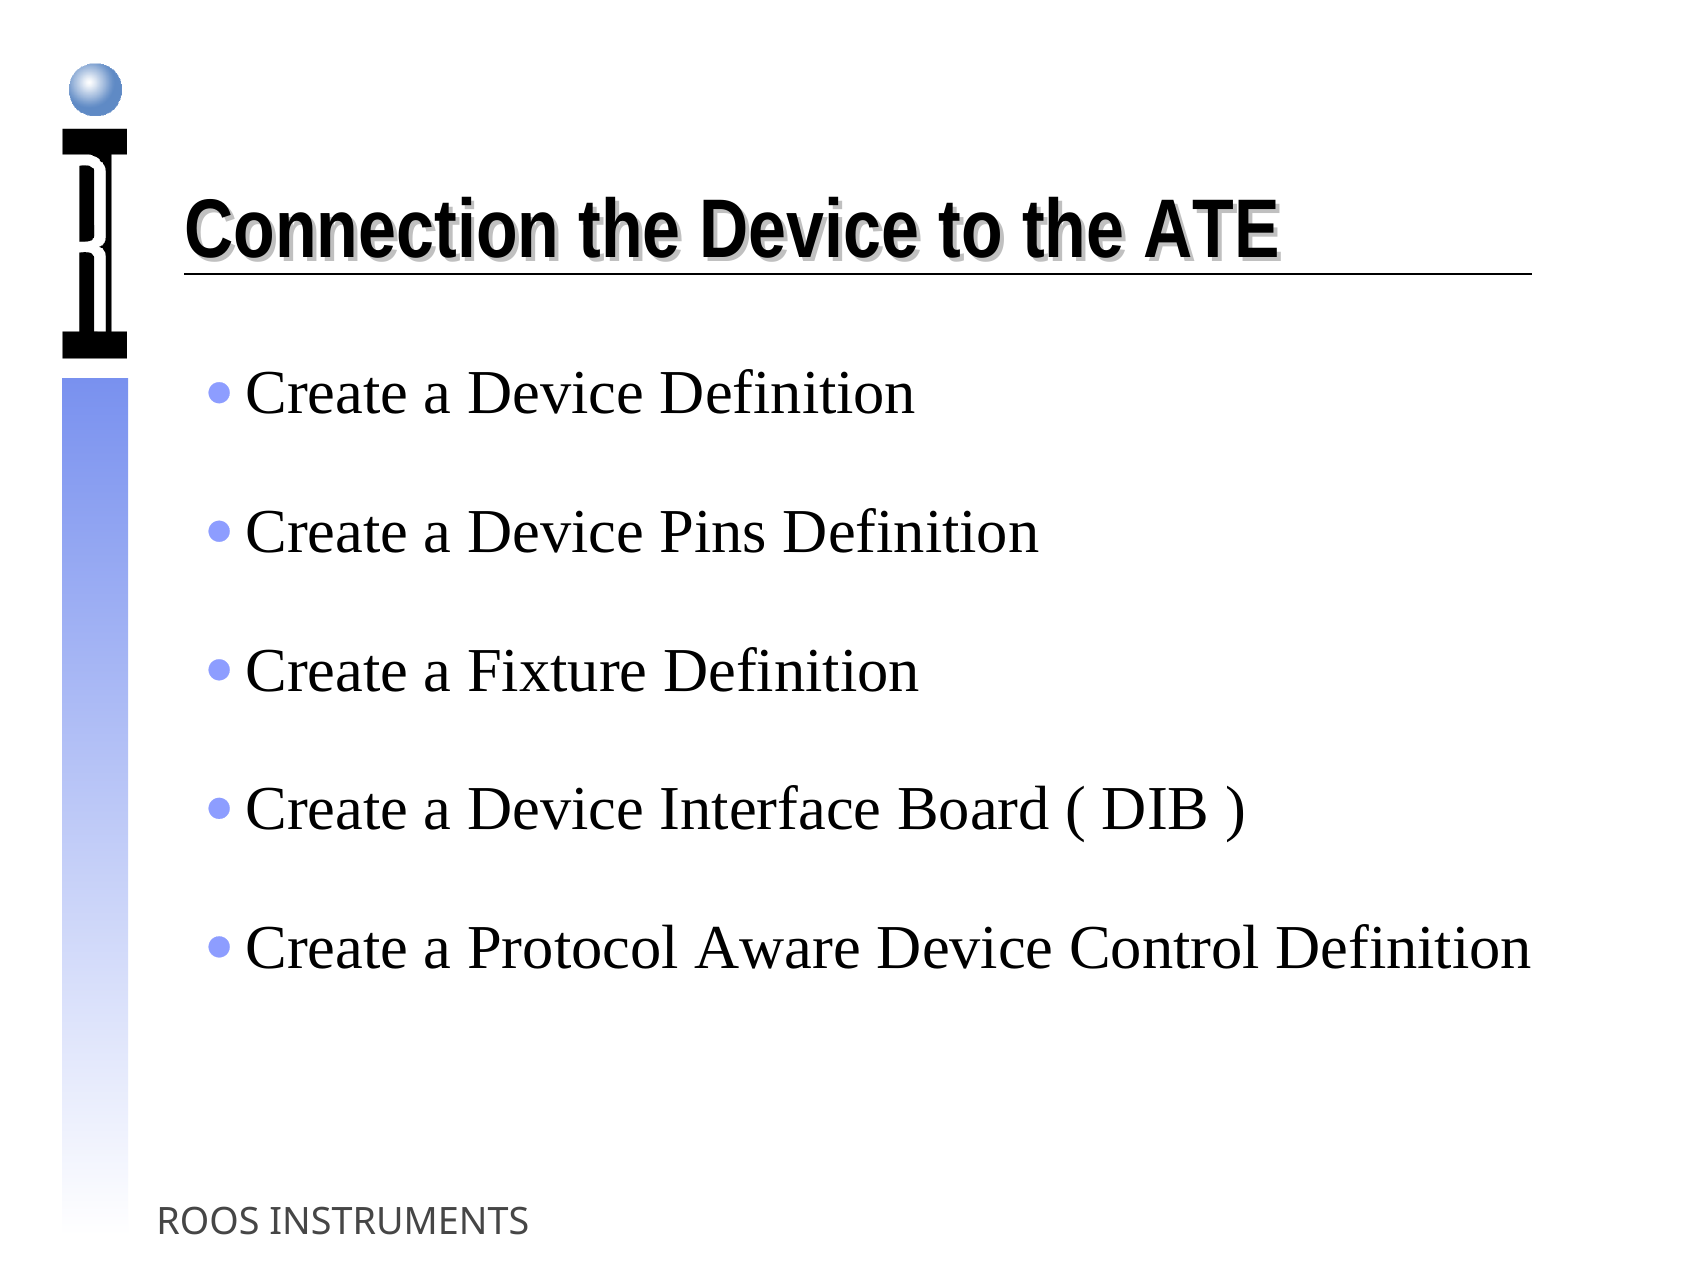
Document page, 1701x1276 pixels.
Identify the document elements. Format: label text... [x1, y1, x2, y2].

text_box Connection the Device to the ATE [184, 92, 1539, 274]
text_box Create a Device Definition Create a Device Pins Definition Create a Fixture Definition Create a Device Interface Board ( DIB ) Create a Protocol Aware Device Control Definition [192, 358, 1550, 1068]
